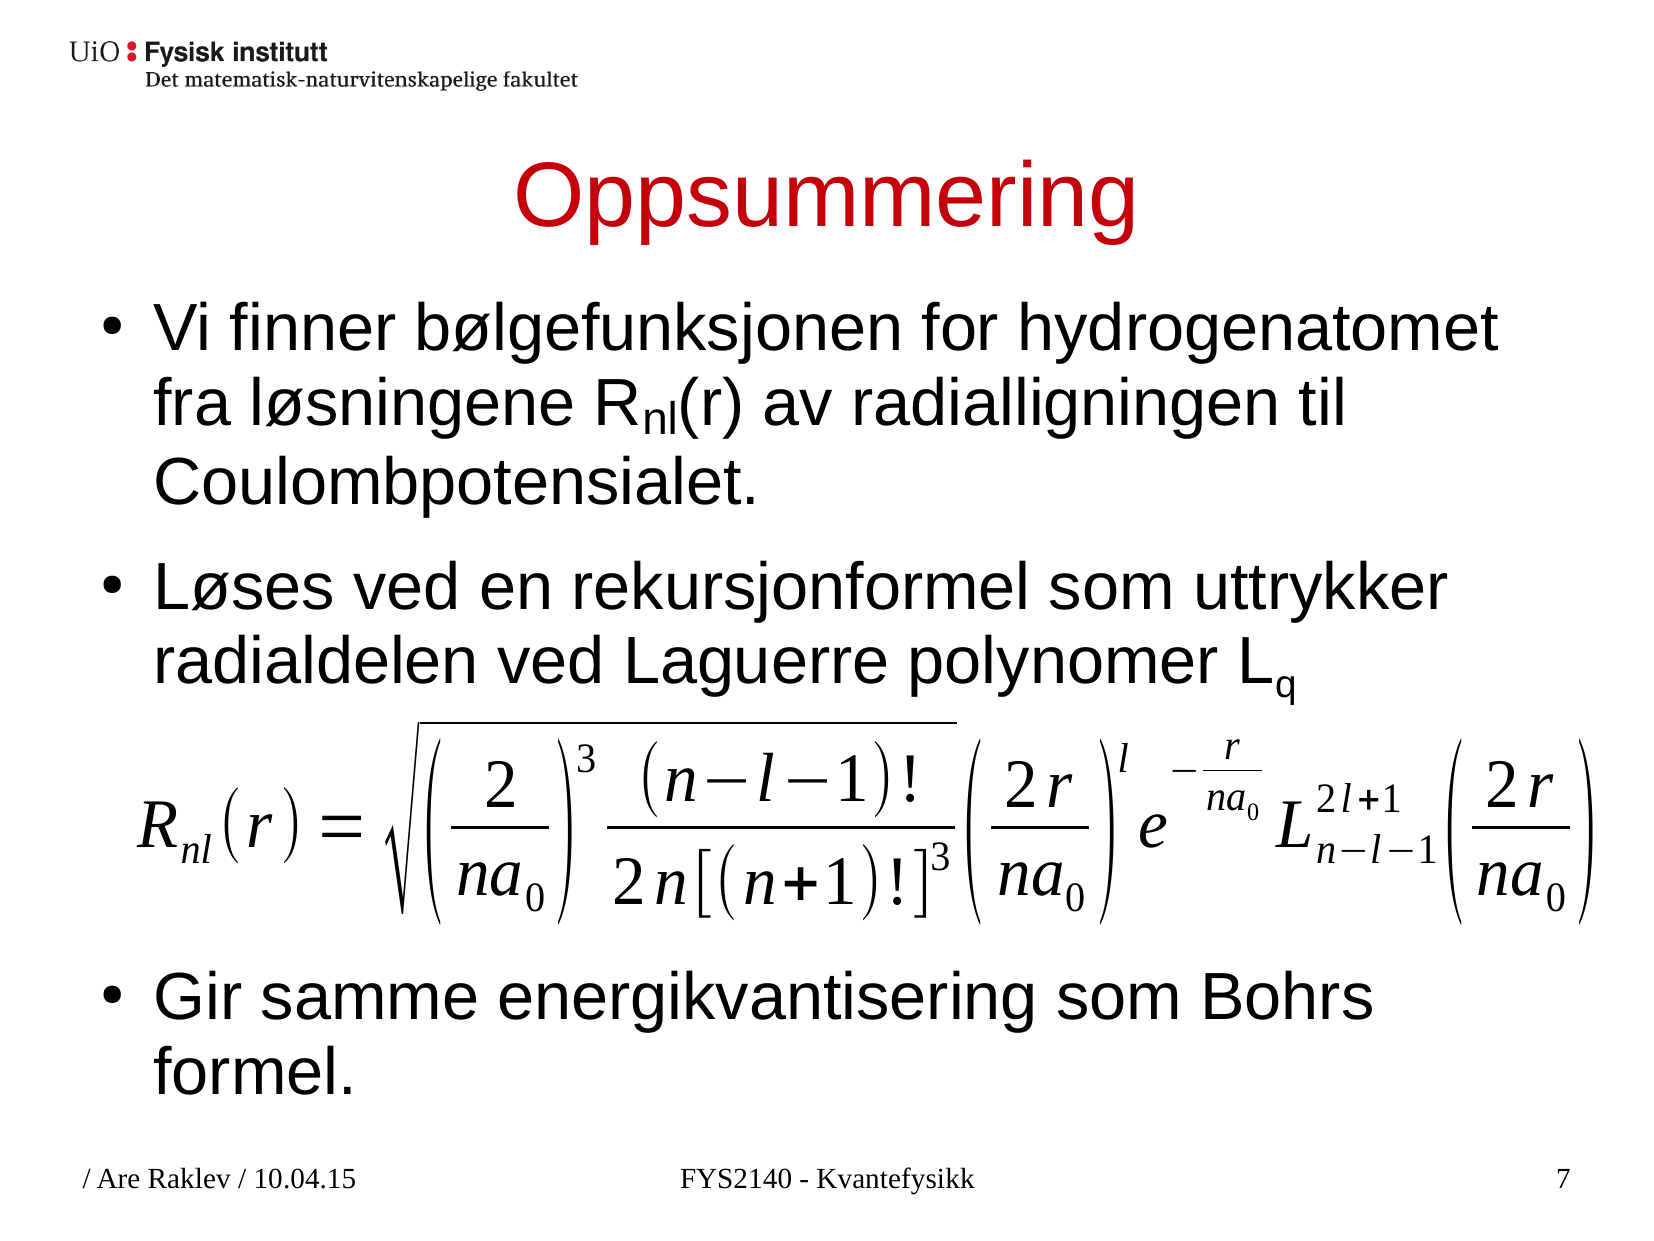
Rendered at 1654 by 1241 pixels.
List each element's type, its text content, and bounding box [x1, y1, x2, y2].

list Vi finner bølgefunksjonen for hydrogenatomet fra løsningene Rnl(r) av radialligningen til Coulombpotensialet. Løses ved en rekursjonformel som uttrykker radialdelen ved Laguerre polynomer Lq Gir samme energikvantisering som Bohrs formel. [82, 290, 1538, 1107]
title Oppsummering [82, 90, 1571, 298]
chart [126, 718, 1606, 930]
picture [68, 37, 581, 93]
